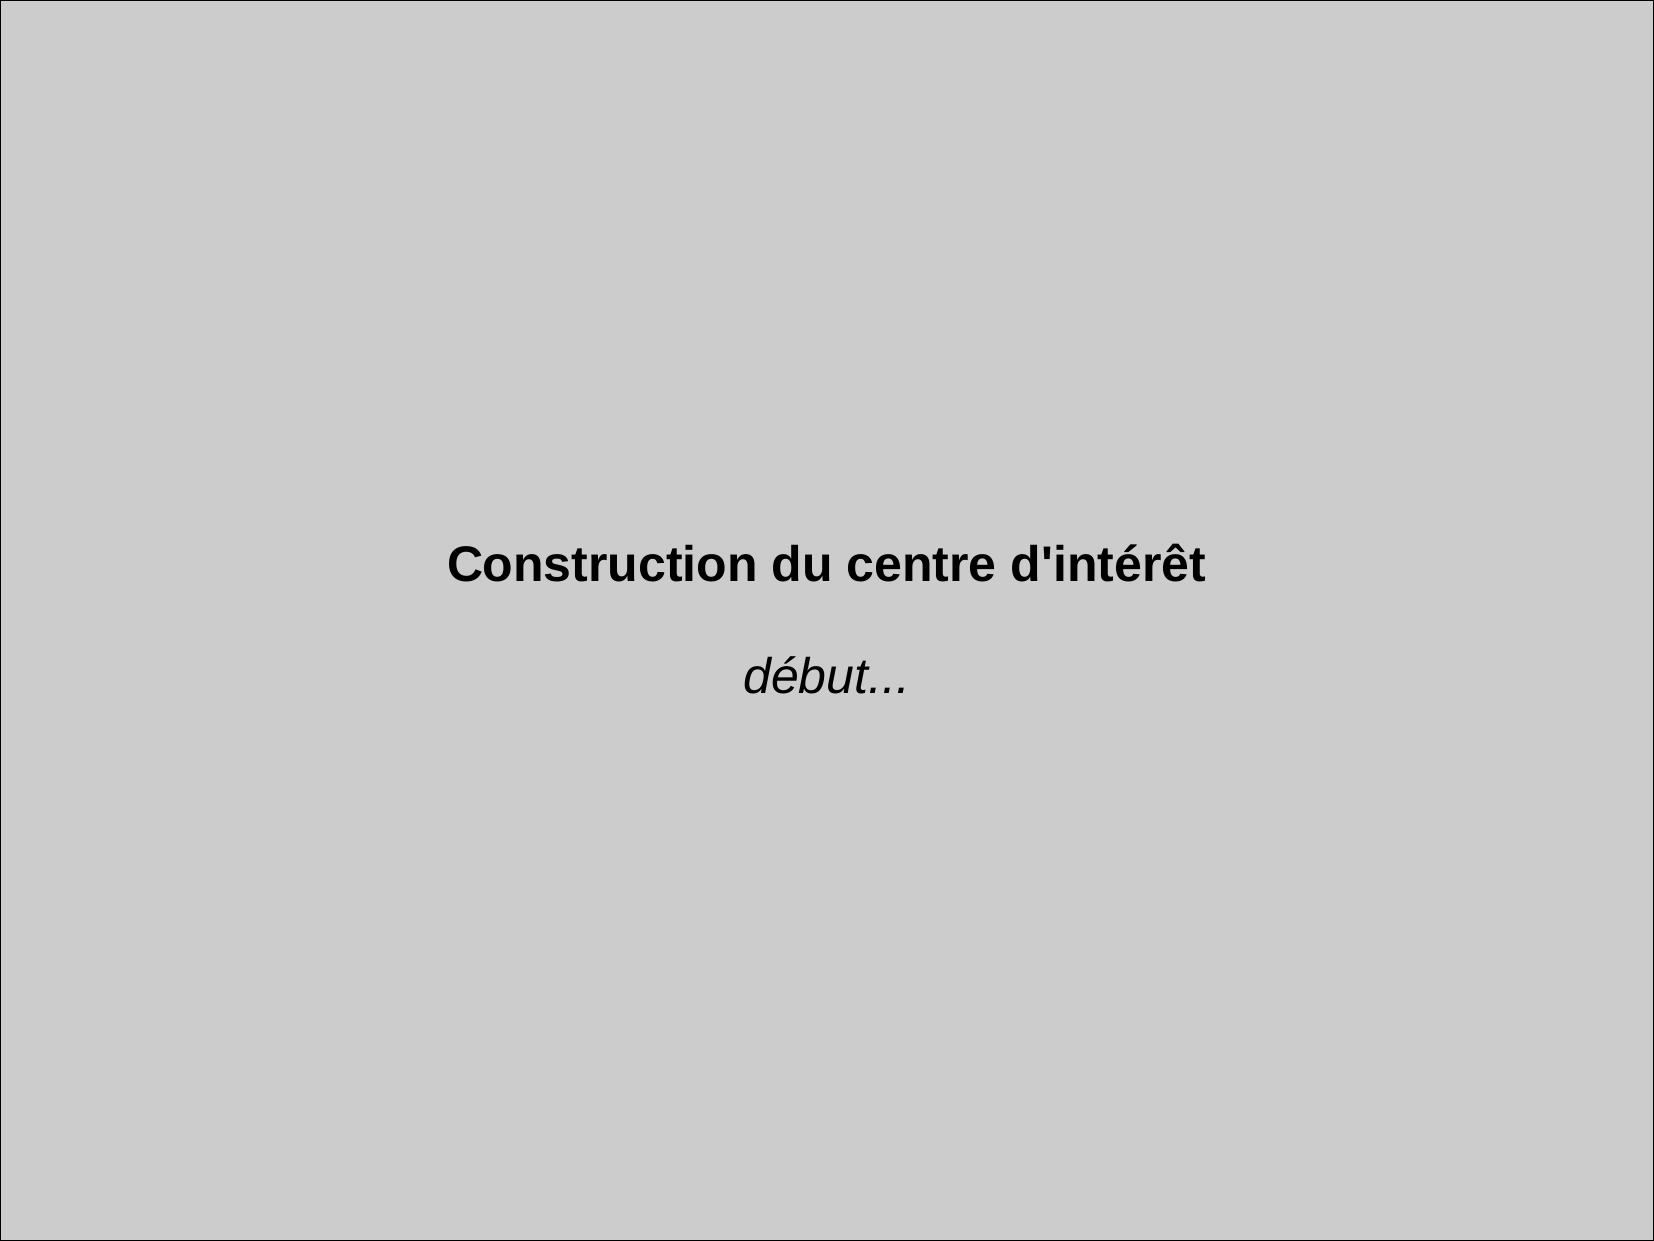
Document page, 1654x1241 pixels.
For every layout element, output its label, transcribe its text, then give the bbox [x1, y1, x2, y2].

text_box [0, 0, 1654, 1241]
text_box Construction du centre d'intérêt début... [413, 529, 1241, 712]
